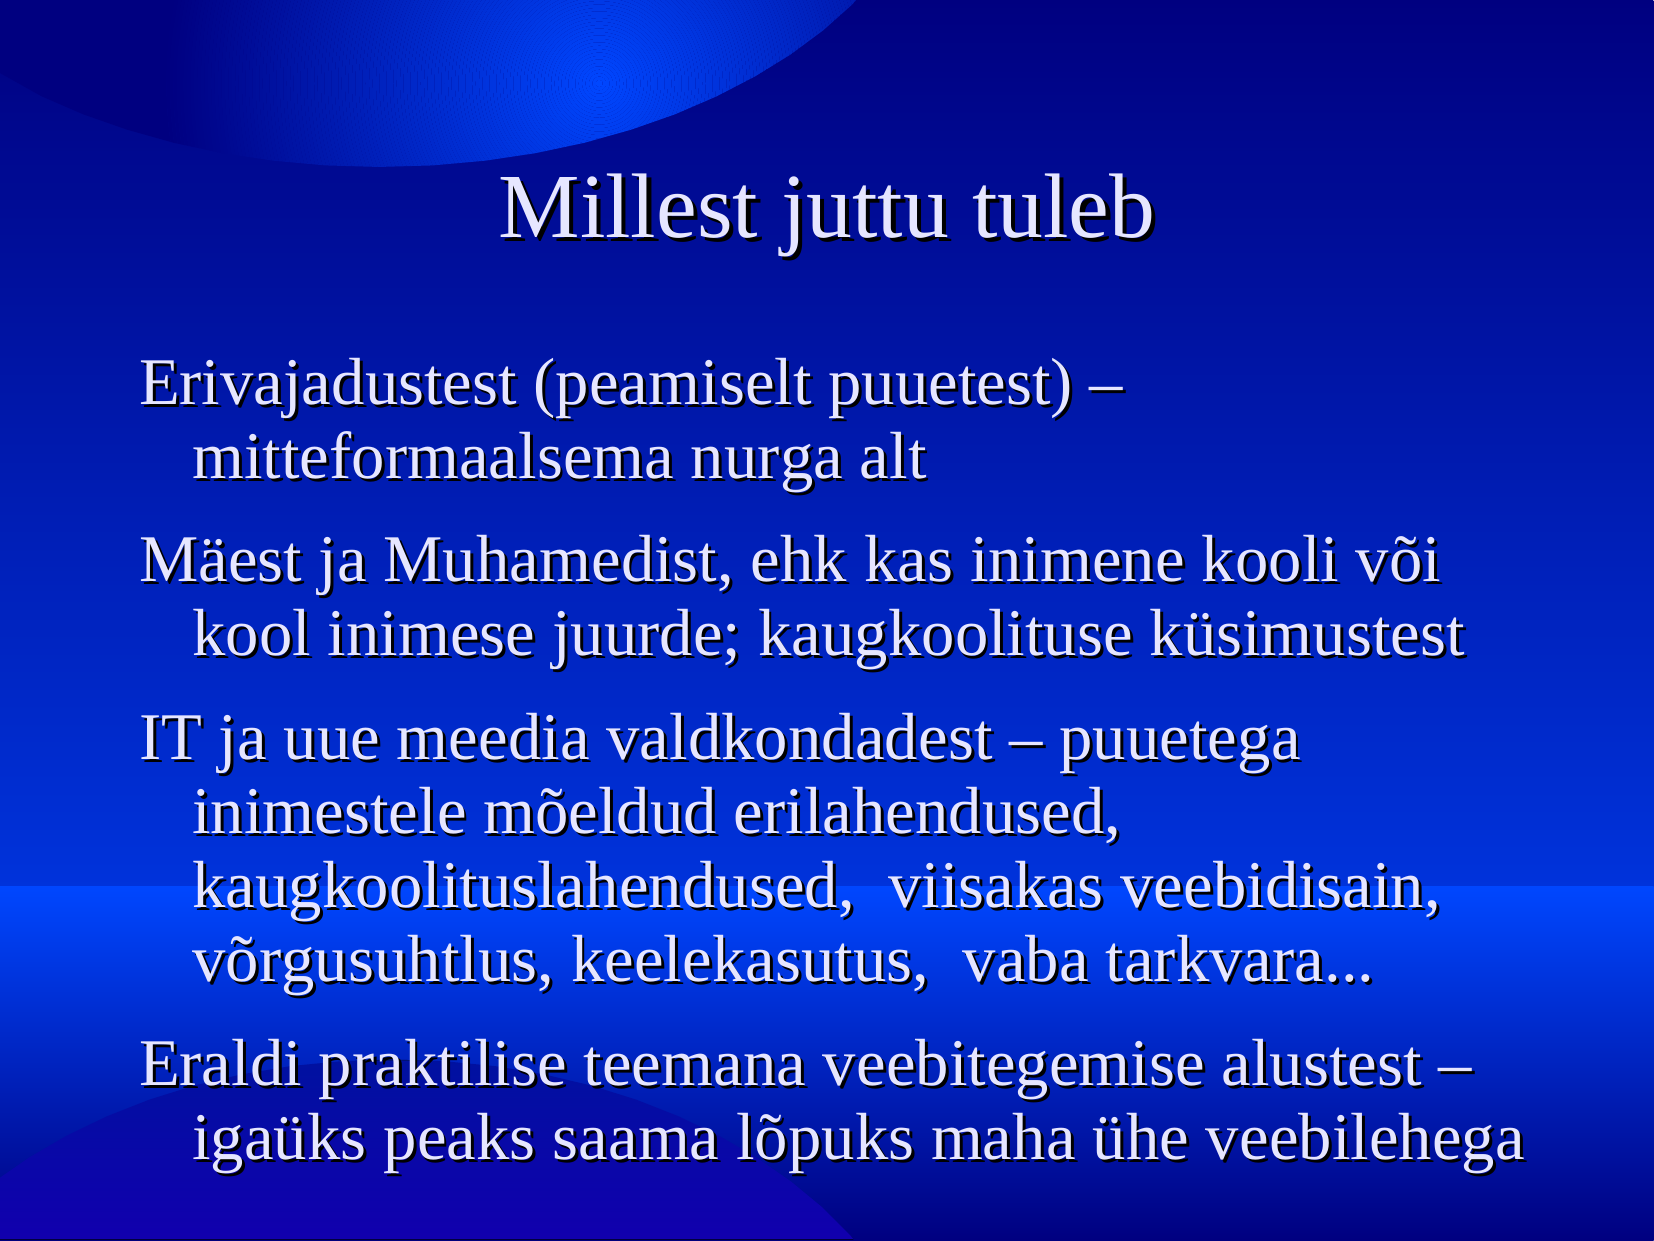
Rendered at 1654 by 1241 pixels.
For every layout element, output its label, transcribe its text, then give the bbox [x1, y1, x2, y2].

list Erivajadustest (peamiselt puuetest) – mitteformaalsema nurga alt Mäest ja Muhamedist, ehk kas inimene kooli või kool inimese juurde; kaugkoolituse küsimustest IT ja uue meedia valdkondadest – puuetega inimestele mõeldud erilahendused, kaugkoolituslahendused, viisakas veebidisain, võrgusuhtlus, keelekasutus, vaba tarkvara... Eraldi praktilise teemana veebitegemise alustest – igaüks peaks saama lõpuks maha ühe veebilehega [121, 344, 1534, 1174]
title Millest juttu tuleb [121, 102, 1534, 311]
